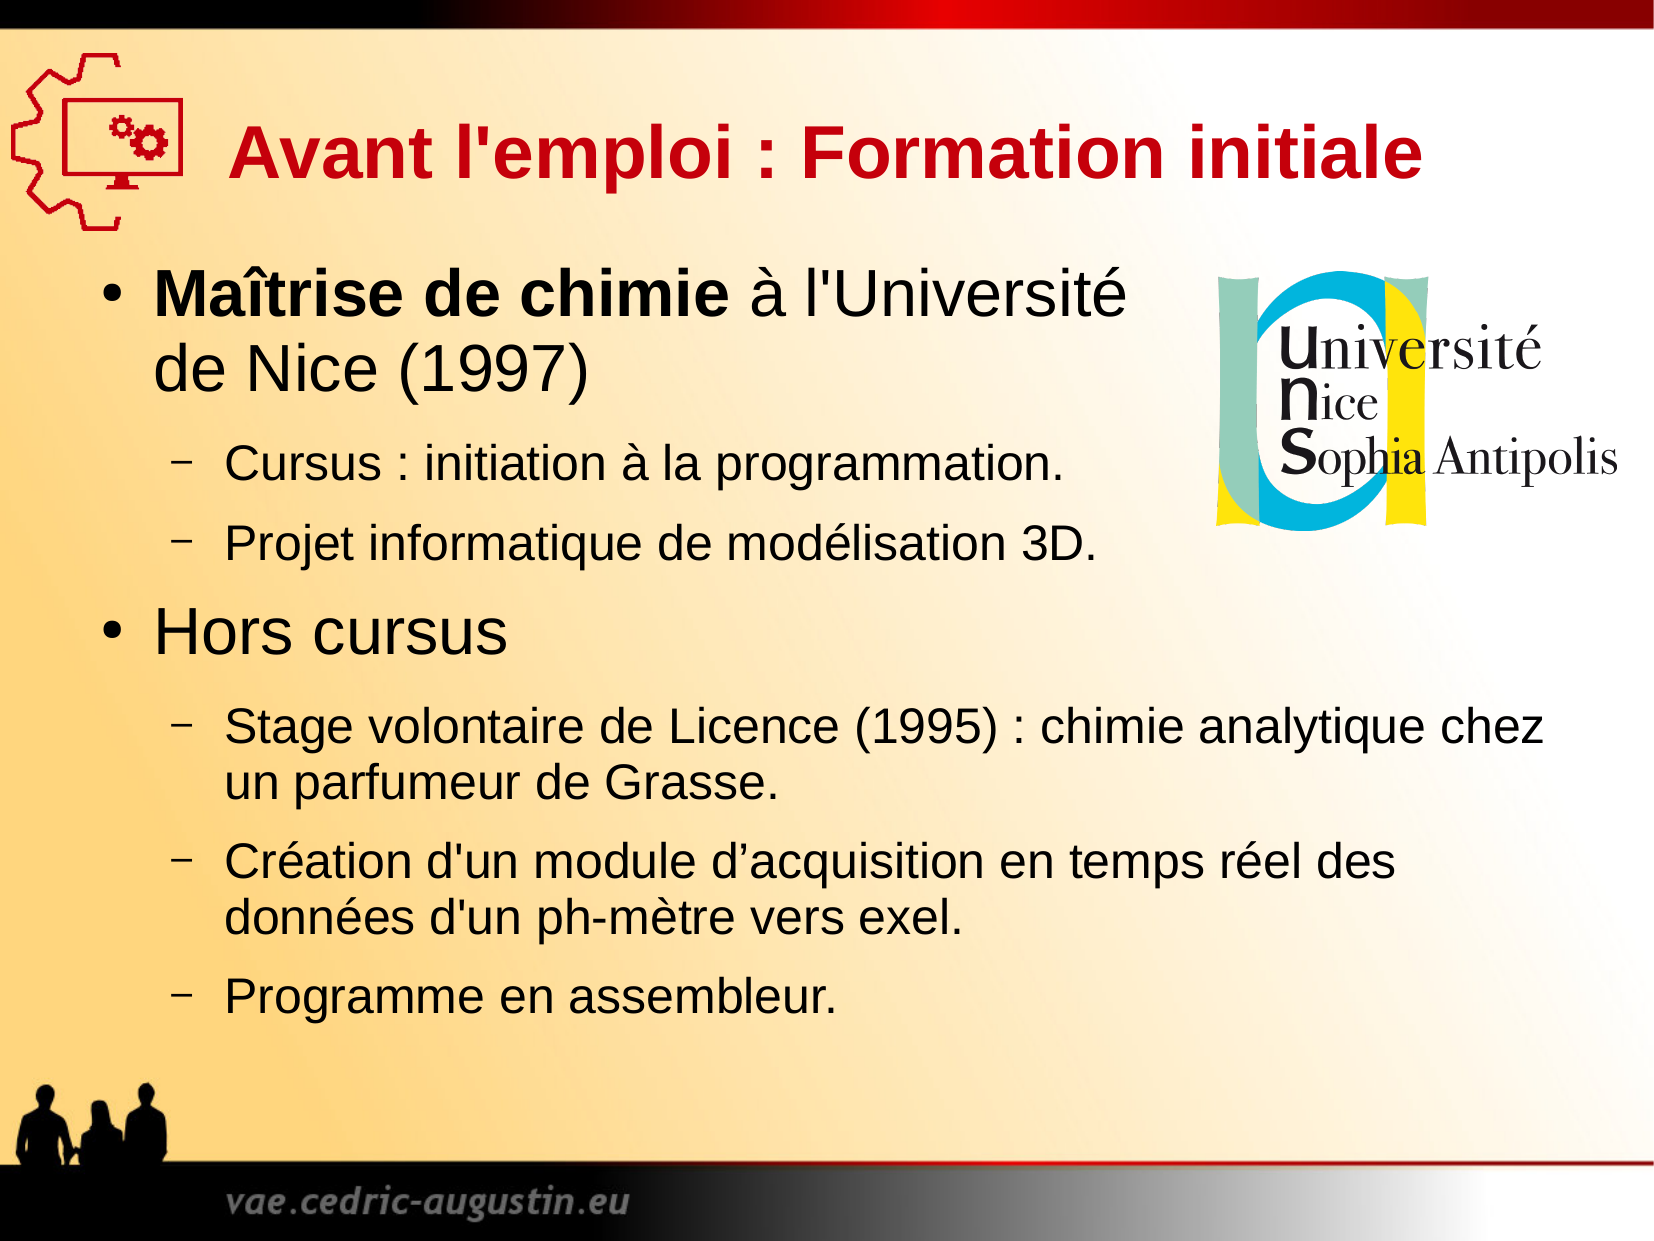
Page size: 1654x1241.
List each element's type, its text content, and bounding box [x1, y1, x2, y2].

title Avant l'emploi : Formation initiale [82, 49, 1571, 256]
list Maîtrise de chimie à l'Université de Nice (1997) Cursus : initiation à la programmation. Projet informatique de modélisation 3D. Hors cursus Stage volontaire de Licence (1995) : chimie analytique chez un parfumeur de Grasse. Création d'un module d’acquisition en temps réel des données d'un ph-mètre vers exel. Programme en assembleur. [82, 256, 1571, 1099]
picture [0, 0, 1654, 1241]
